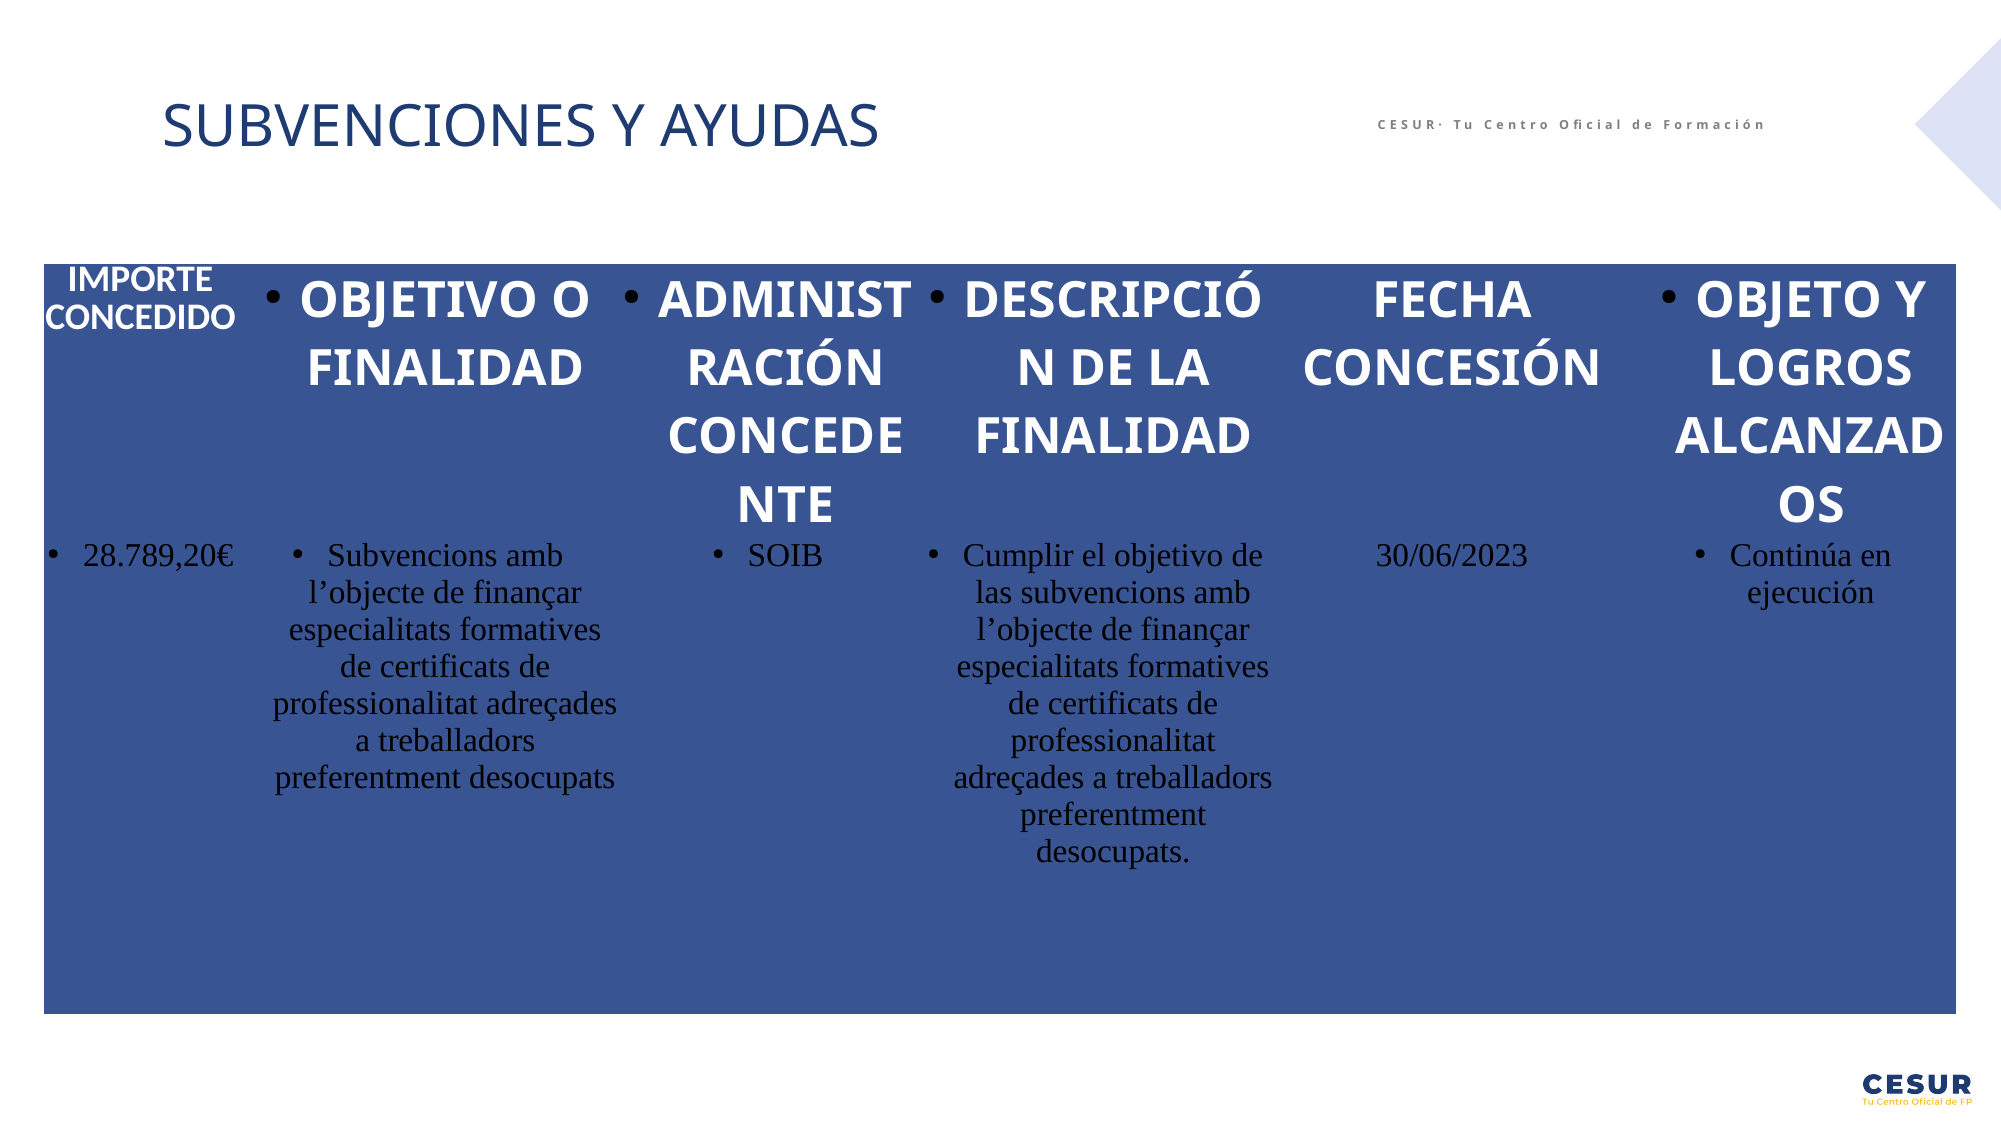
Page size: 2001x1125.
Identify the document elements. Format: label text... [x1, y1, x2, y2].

table_header OBJETO Y LOGROS ALCANZADOS [1630, 264, 1956, 537]
table_cell SOIB [618, 537, 917, 1014]
table_header ADMINISTRACIÓN CONCEDENTE [618, 264, 917, 537]
table_header IMPORTE CONCEDIDO [44, 264, 237, 537]
table_header OBJETIVO O FINALIDAD [237, 264, 618, 537]
table_header FECHA CONCESIÓN [1274, 264, 1630, 537]
table_cell Continúa en ejecución [1630, 537, 1956, 1014]
title SUBVENCIONES Y AYUDAS [147, 88, 1103, 165]
table_cell Subvencions amb l’objecte de finançar especialitats formatives de certificats de professionalitat adreçades a treballadors preferentment desocupats [237, 537, 618, 1014]
table_cell 30/06/2023 [1274, 537, 1630, 1014]
table_cell Cumplir el objetivo de las subvencions amb l’objecte de finançar especialitats formatives de certificats de professionalitat adreçades a treballadors preferentment desocupats. [917, 537, 1274, 1014]
table_header DESCRIPCIÓN DE LA FINALIDAD [917, 264, 1274, 537]
table_cell 28.789,20€ [44, 537, 237, 1014]
